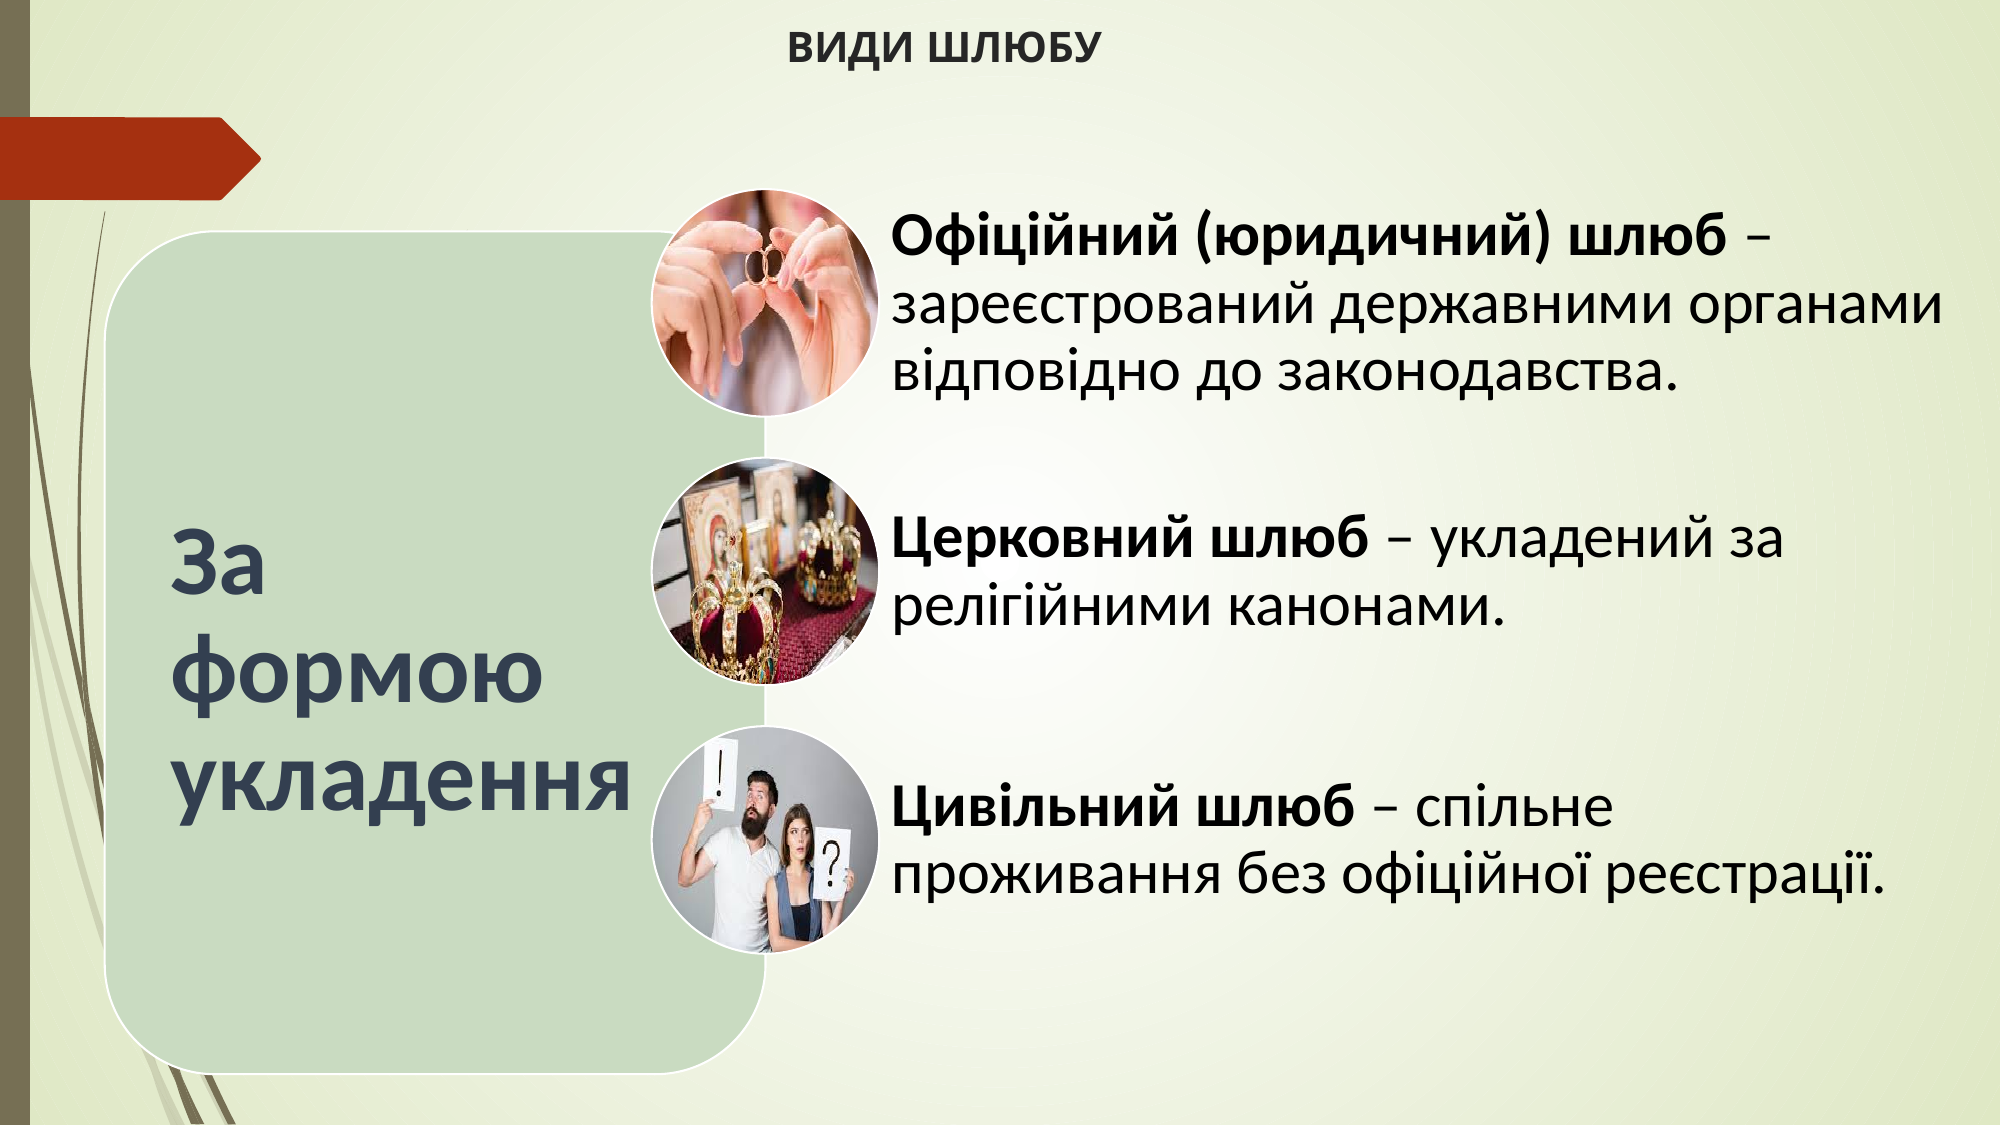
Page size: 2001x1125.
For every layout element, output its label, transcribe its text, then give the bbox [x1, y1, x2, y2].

text_box Офіційний (юридичний) шлюб – зареєстрований державними органами відповідно до законодавства. [879, 189, 1970, 417]
title ВИДИ ШЛЮБУ [213, 12, 1676, 130]
text_box [104, 189, 879, 1075]
text_box За формою укладення [150, 346, 659, 853]
text_box Церковний шлюб – укладений за релігійними канонами. [879, 457, 1970, 686]
text_box Цивільний шлюб – спільне проживання без офіційної реєстрації. [879, 726, 1970, 954]
